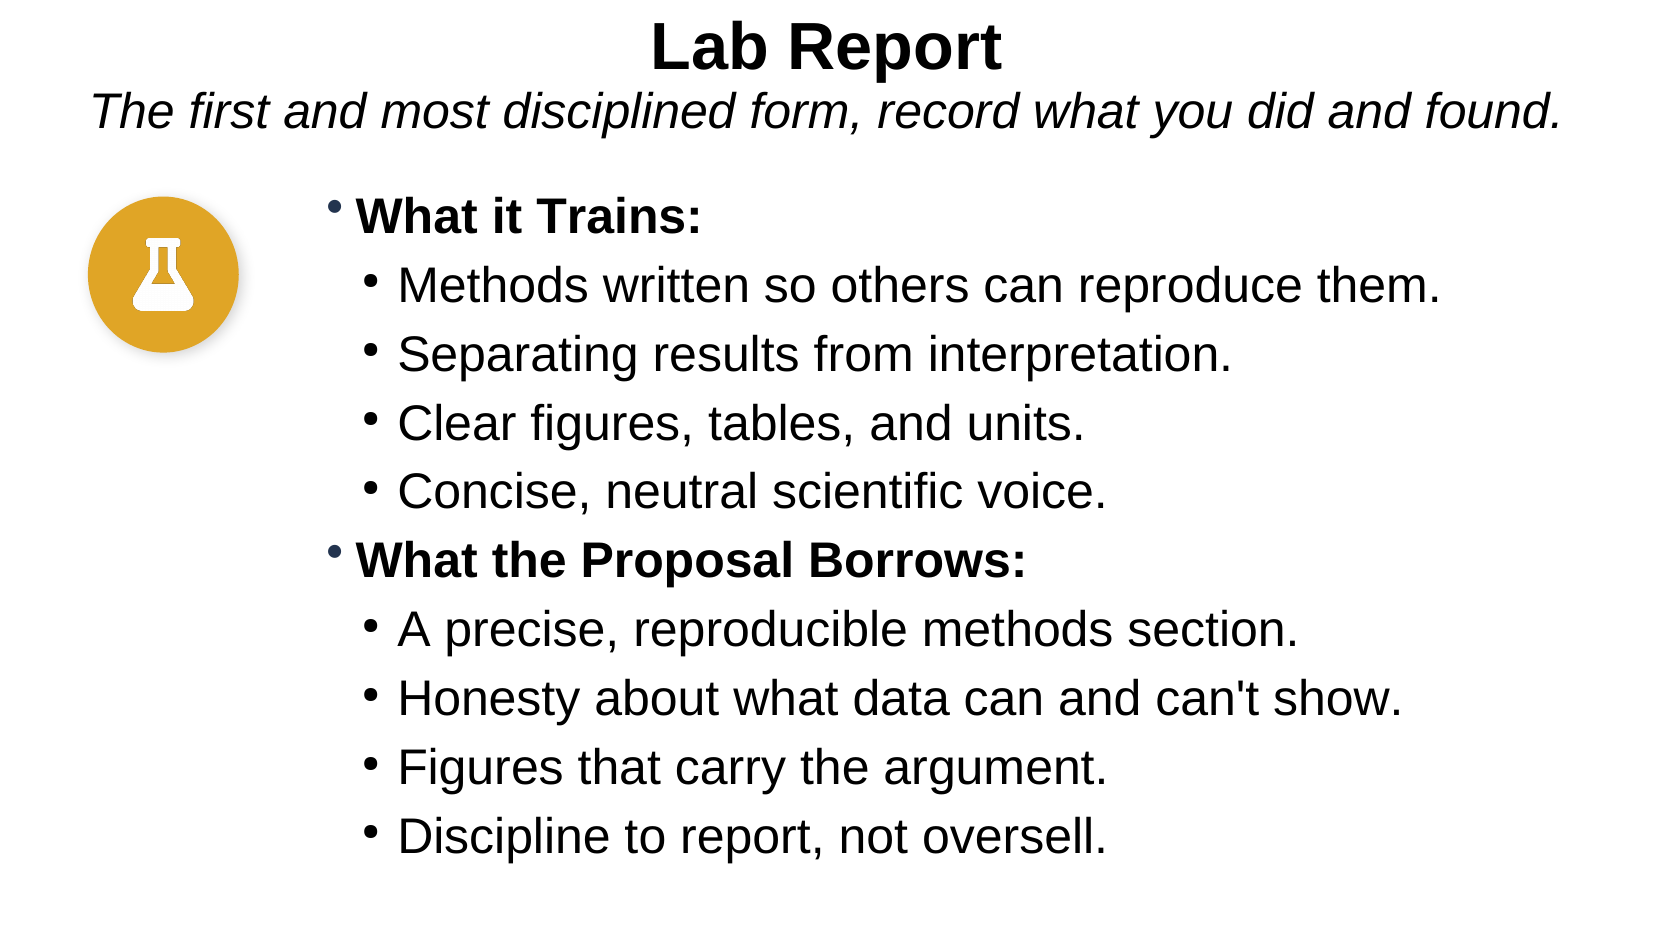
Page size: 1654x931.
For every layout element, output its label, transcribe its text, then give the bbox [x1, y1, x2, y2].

title Lab Report The first and most disciplined form, record what you did and found. [0, 0, 1654, 151]
text_box [87, 196, 239, 353]
picture [128, 238, 198, 311]
text_box What it Trains: Methods written so others can reproduce them. Separating results from interpretation. Clear figures, tables, and units. Concise, neutral scientific voice. What the Proposal Borrows: A precise, reproducible methods section. Honesty about what data can and can't show. Figures that carry the argument. Discipline to report, not oversell. [311, 175, 1550, 889]
